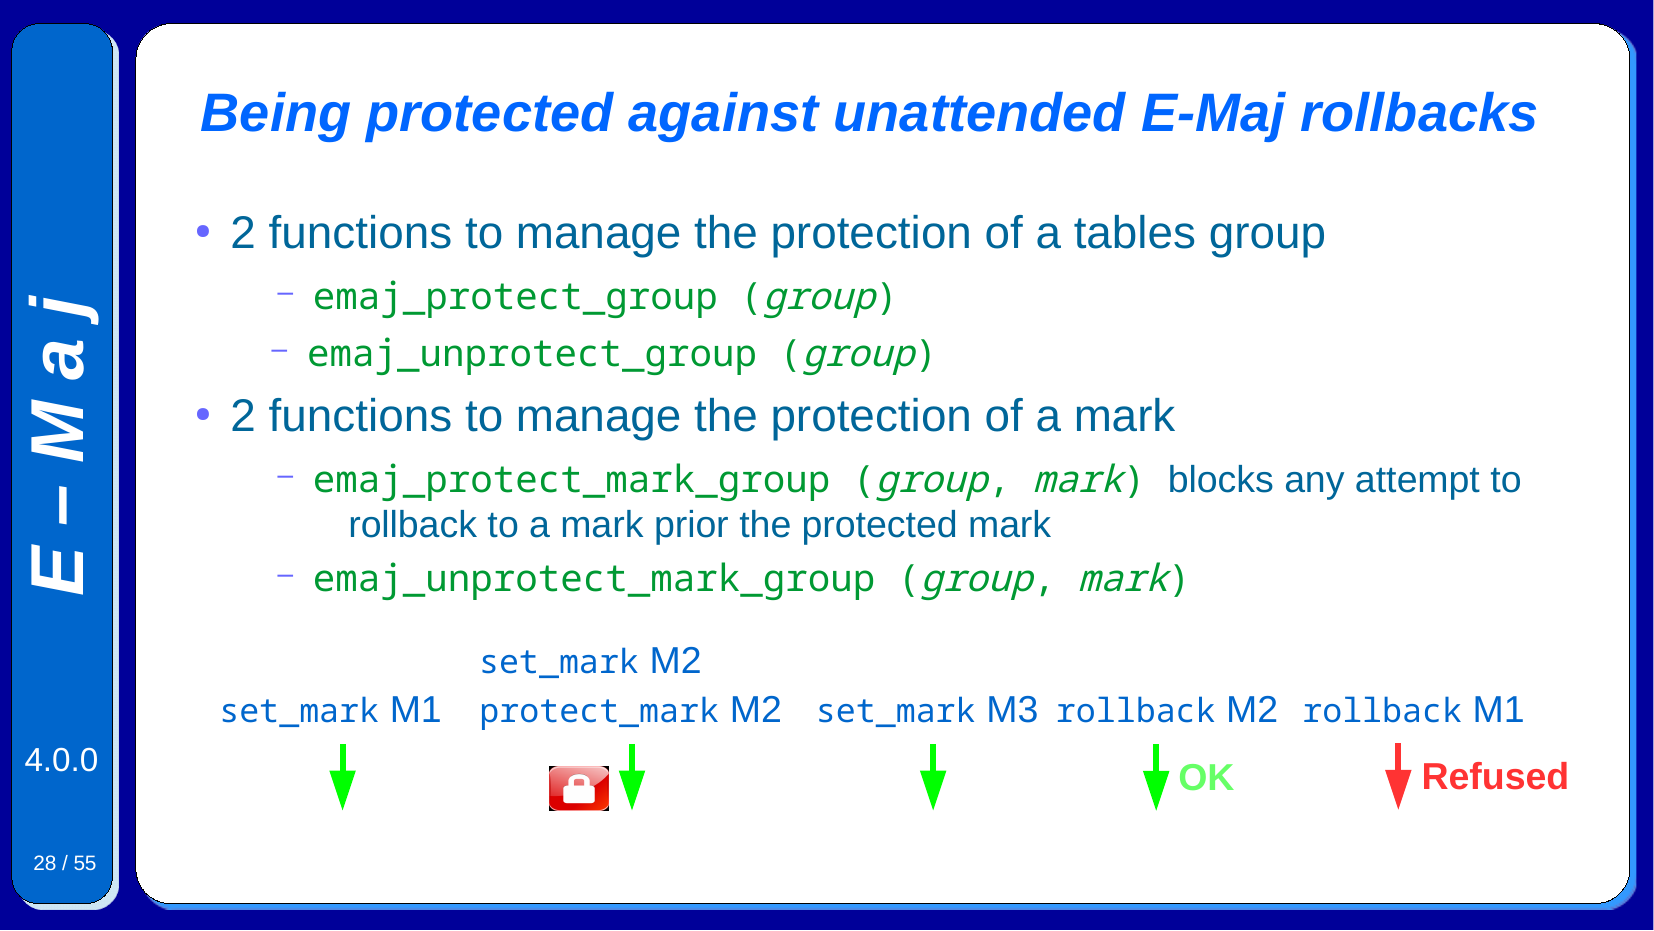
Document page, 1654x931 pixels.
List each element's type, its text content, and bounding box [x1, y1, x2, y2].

text_box rollback M2 [1058, 680, 1287, 739]
list 2 functions to manage the protection of a tables group emaj_protect_group (group) emaj_unprotect_group (group) 2 functions to manage the protection of a mark emaj_protect_mark_group (group, mark) blocks any attempt to rollback to a mark prior the protected mark emaj_unprotect_mark_group (group, mark) [177, 206, 1587, 591]
text_box OK [1163, 749, 1250, 806]
title Being protected against unattended E-Maj rollbacks [200, 34, 1575, 191]
picture [549, 766, 609, 811]
text_box protect_mark M2 [464, 680, 797, 739]
text_box rollback M1 [1287, 680, 1540, 739]
text_box set_mark M1 [204, 680, 461, 739]
text_box set_mark M3 [801, 680, 1058, 739]
text_box set_mark M2 [464, 630, 721, 680]
text_box Refused [1396, 748, 1595, 811]
